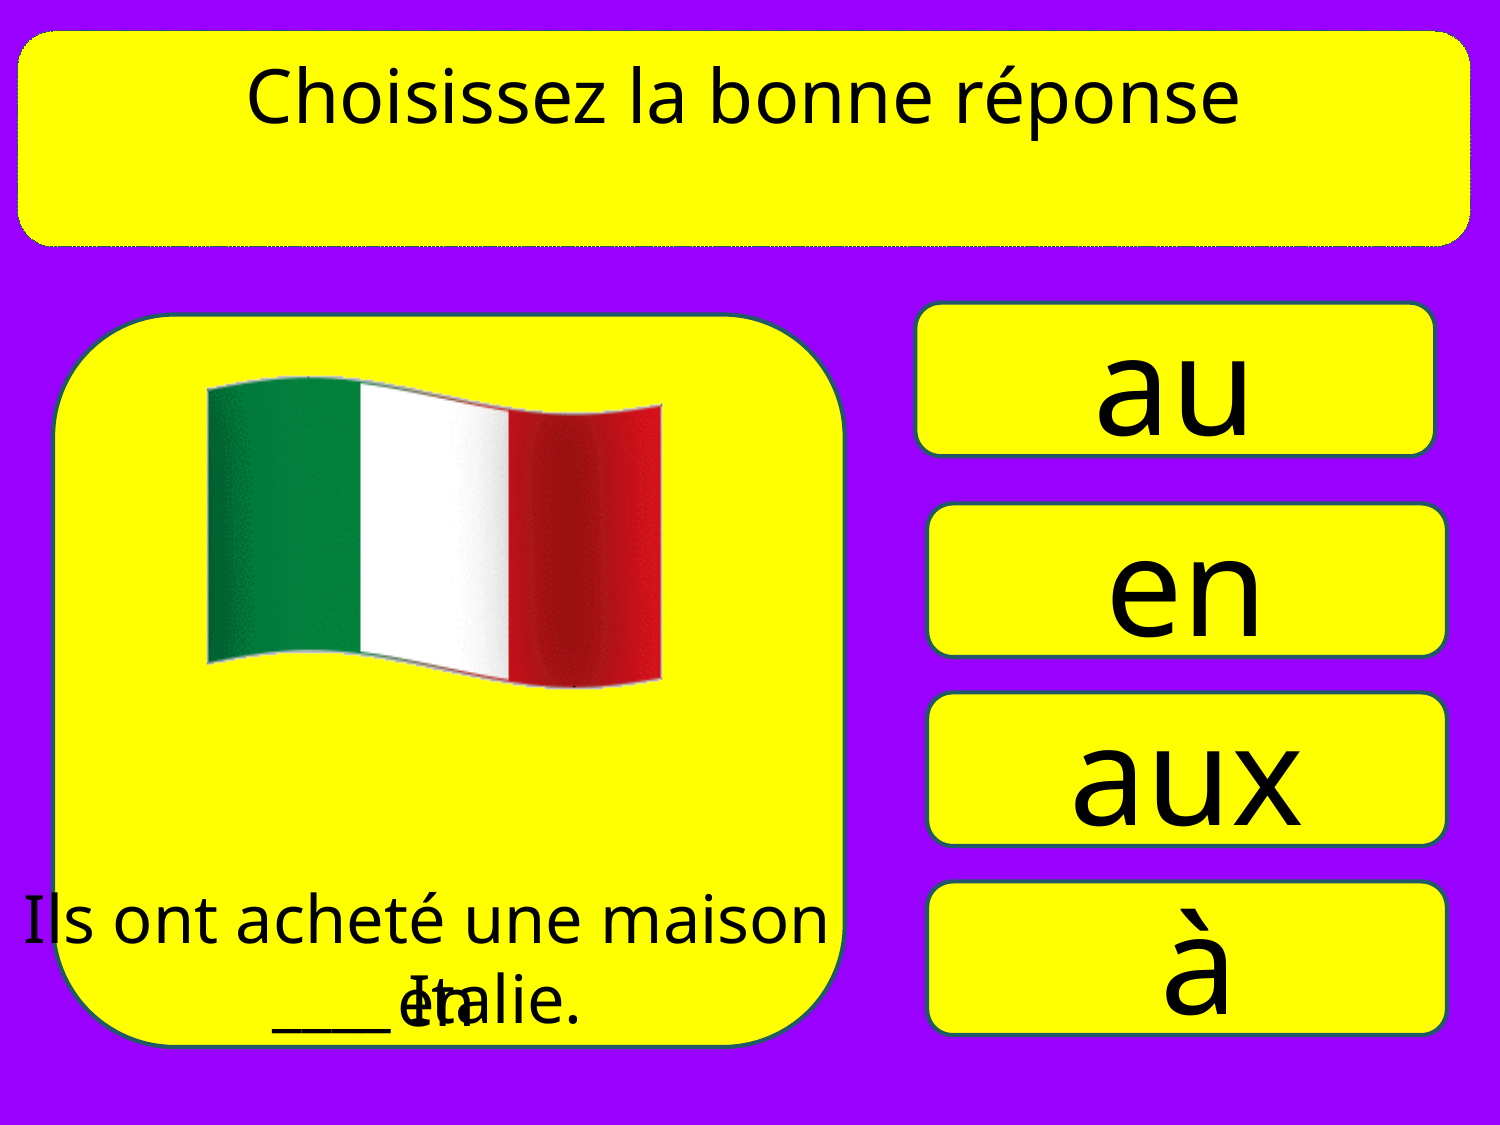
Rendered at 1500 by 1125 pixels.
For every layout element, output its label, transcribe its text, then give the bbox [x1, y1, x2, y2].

text_box Choisissez la bonne réponse [17, 30, 1471, 247]
text_box aux [986, 680, 1388, 861]
text_box [915, 302, 974, 457]
text_box [1400, 881, 1447, 1036]
text_box [1388, 692, 1447, 847]
text_box [927, 503, 986, 658]
text_box [927, 692, 986, 847]
picture [171, 361, 699, 709]
text_box [1376, 302, 1436, 457]
text_box [927, 881, 997, 1036]
text_box en [986, 491, 1388, 672]
text_box [1388, 503, 1447, 658]
text_box au [974, 290, 1376, 471]
text_box [53, 314, 845, 869]
text_box à [997, 869, 1400, 1050]
text_box Ils ont acheté une maison ____ Italie. [0, 869, 857, 1045]
